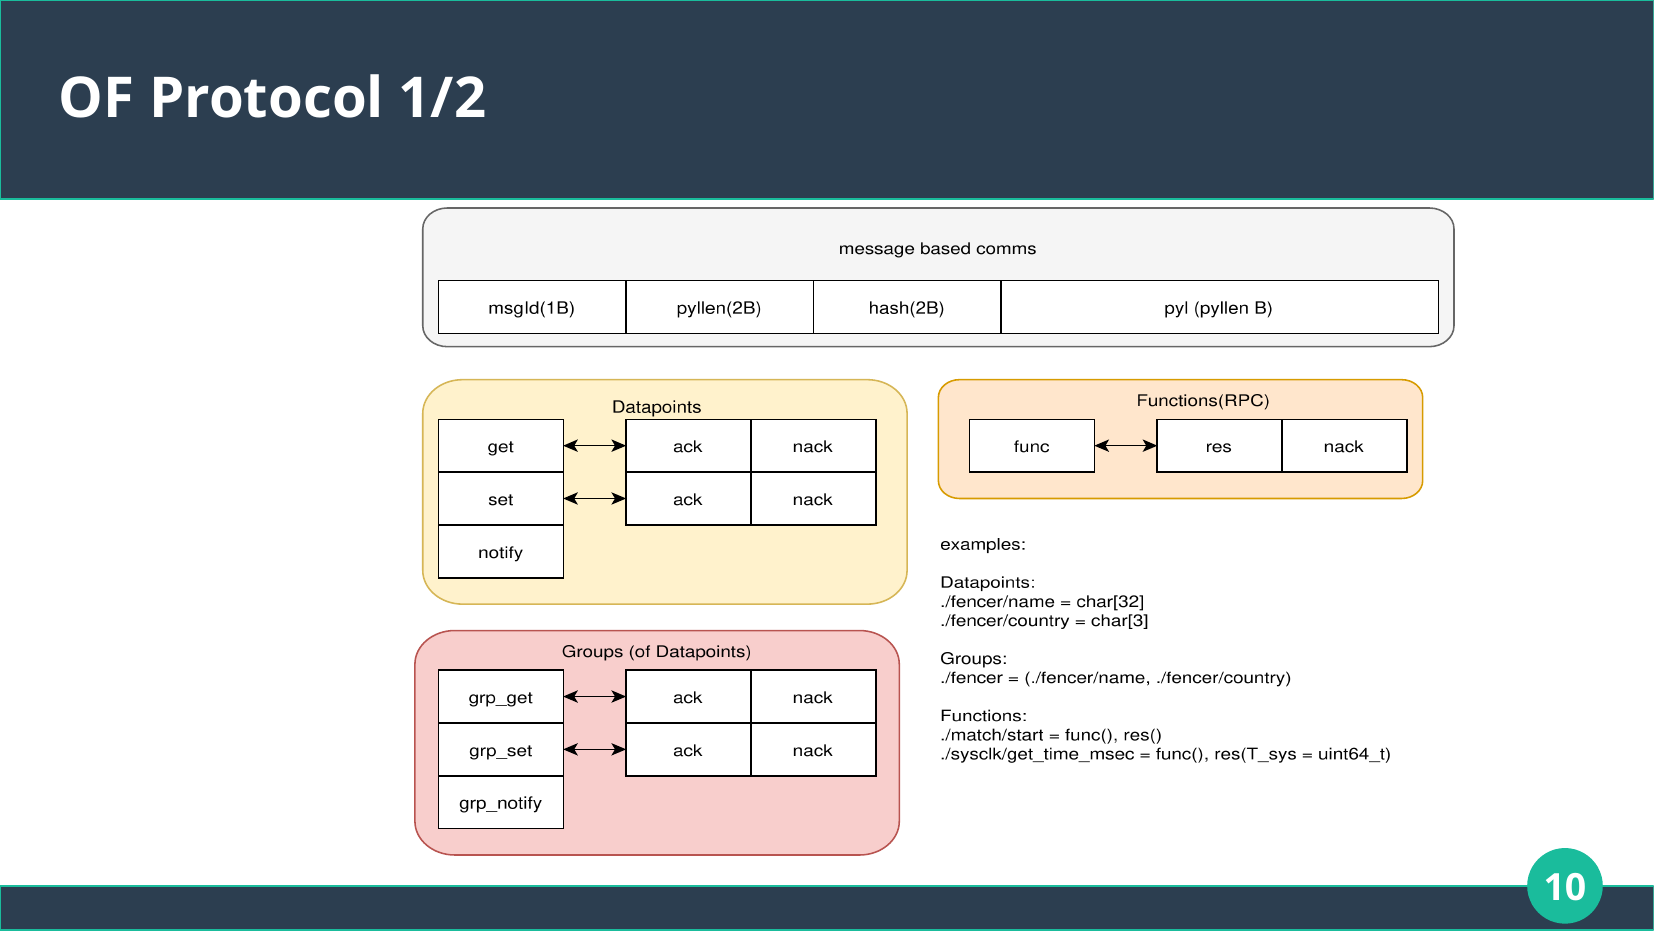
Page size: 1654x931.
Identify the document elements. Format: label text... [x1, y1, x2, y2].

title OF Protocol 1/2 [59, 37, 1595, 155]
picture [413, 206, 1456, 857]
